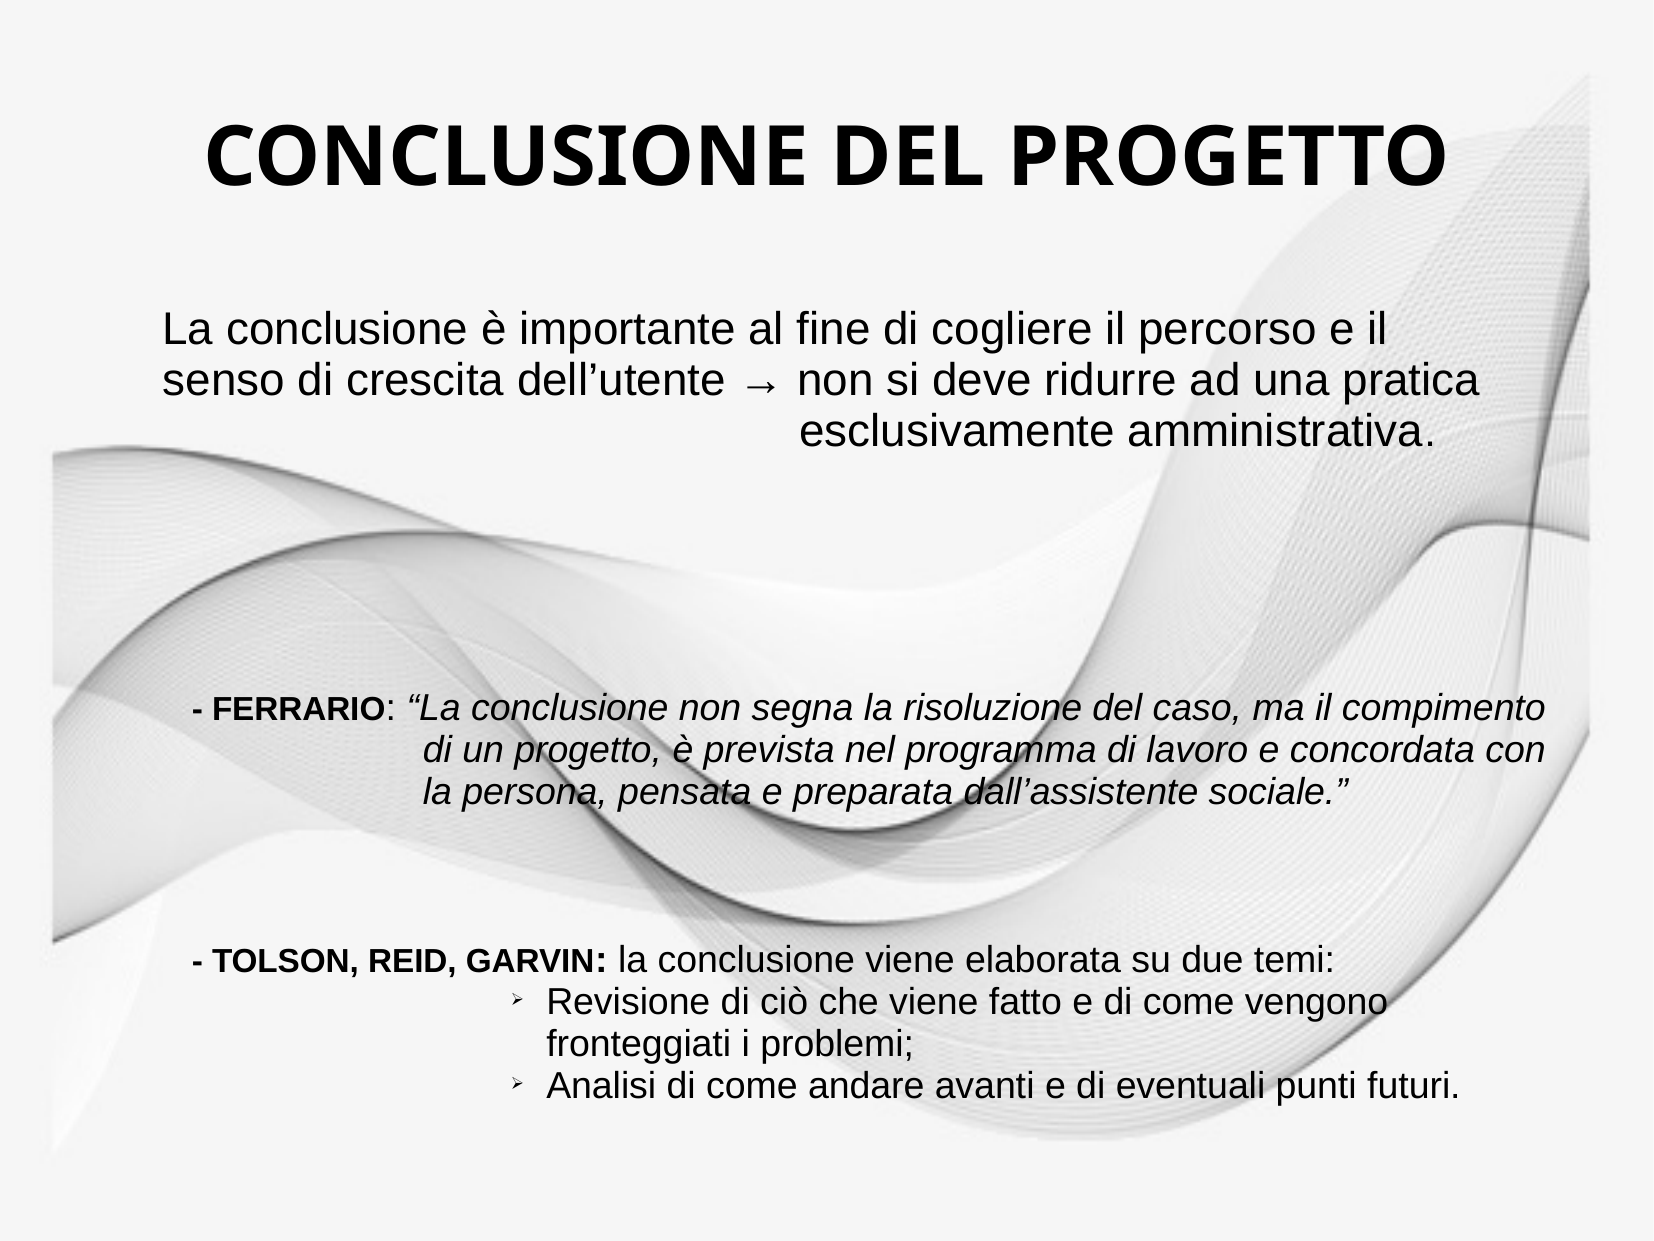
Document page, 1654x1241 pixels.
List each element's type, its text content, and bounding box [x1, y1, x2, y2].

text_box - FERRARIO: “La conclusione non segna la risoluzione del caso, ma il compimento di un progetto, è prevista nel programma di lavoro e concordata con la persona, pensata e preparata dall’assistente sociale.” - TOLSON, REID, GARVIN: la conclusione viene elaborata su due temi: Revisione di ciò che viene fatto e di come vengono fronteggiati i problemi; Analisi di come andare avanti e di eventuali punti futuri. [177, 679, 1565, 1123]
picture [0, 0, 1654, 1241]
title CONCLUSIONE DEL PROGETTO [82, 49, 1571, 257]
text_box La conclusione è importante al fine di cogliere il percorso e il senso di crescita dell’utente → non si deve ridurre ad una pratica esclusivamente amministrativa. [147, 295, 1506, 464]
